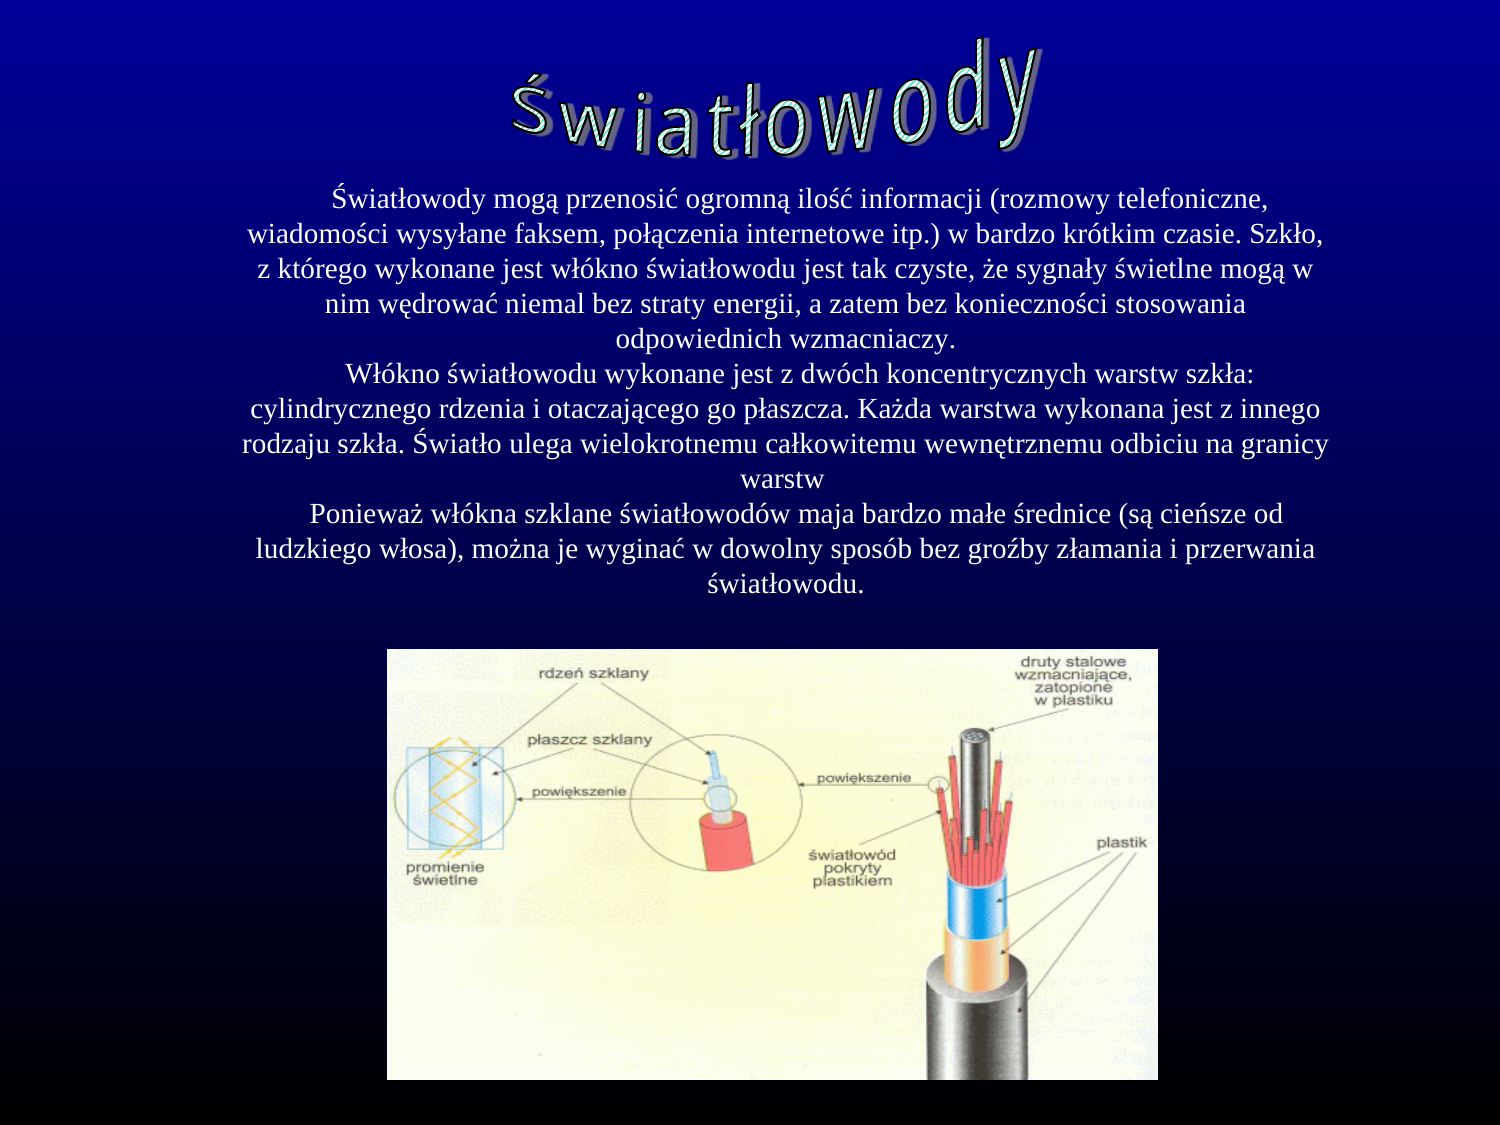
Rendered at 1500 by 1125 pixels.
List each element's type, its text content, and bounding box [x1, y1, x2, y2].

text_box Światłowody [559, 102, 618, 148]
picture [387, 649, 1158, 1080]
text_box Światłowody [892, 79, 930, 143]
text_box Światłowody mogą przenosić ogromną ilość informacji (rozmowy telefoniczne, wiadomości wysyłane faksem, połączenia internetowe itp.) w bardzo krótkim czasie. Szkło, z którego wykonane jest włókno światłowodu jest tak czyste, że sygnały świetlne mogą w nim wędrować niemal bez straty energii, a zatem bez konieczności stosowania odpowiednich wzmacniaczy. Włókno światłowodu wykonane jest z dwóch koncentrycznych warstw szkła: cylindrycznego rdzenia i otaczającego go płaszcza. Każda warstwa wykonana jest z innego rodzaju szkła. Światło ulega wielokrotnemu całkowitemu wewnętrznemu odbiciu na granicy warstw Ponieważ włókna szklane światłowodów maja bardzo małe średnice (są cieńsze od ludzkiego włosa), można je wyginać w dowolny sposób bez groźby złamania i przerwania światłowodu. [224, 172, 1348, 692]
text_box Światłowody [707, 95, 733, 157]
text_box Światłowody [998, 48, 1036, 149]
text_box Światłowody [738, 82, 760, 156]
text_box Światłowody [656, 107, 691, 155]
text_box Światłowody [512, 86, 546, 133]
text_box Światłowody [817, 87, 876, 152]
text_box Światłowody [766, 99, 805, 155]
text_box Światłowody [635, 108, 645, 153]
text_box Światłowody [947, 36, 983, 132]
